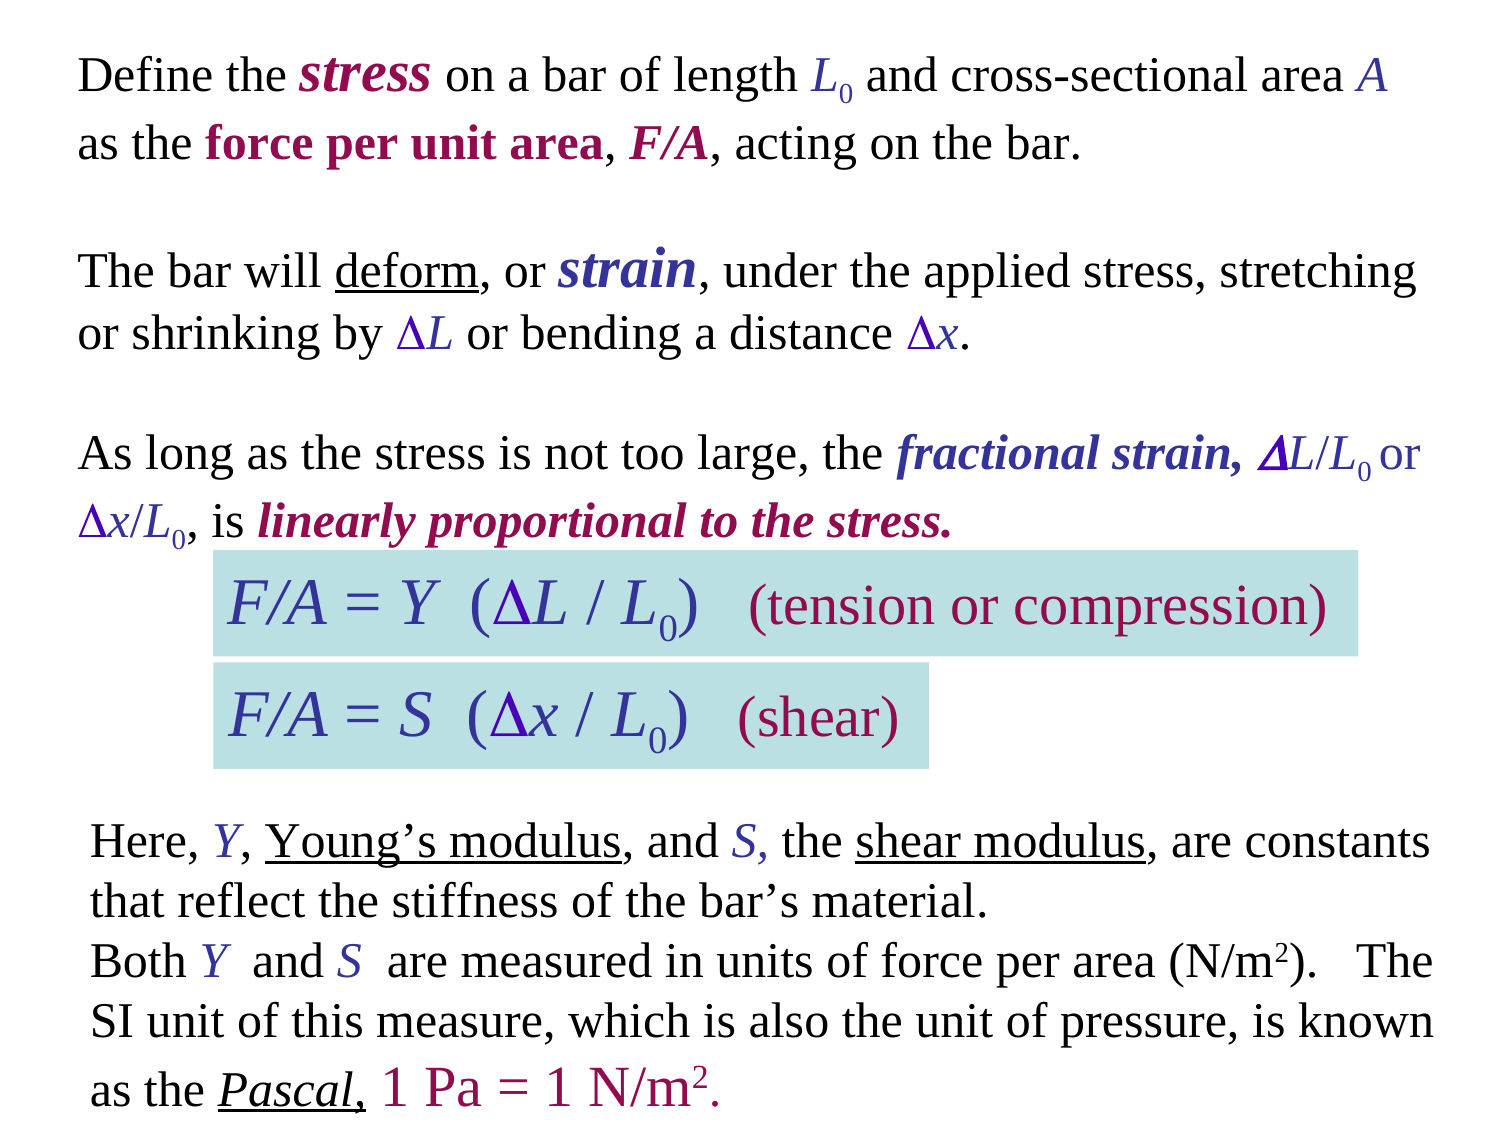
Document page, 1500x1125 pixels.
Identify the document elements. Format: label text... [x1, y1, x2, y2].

text_box Define the stress on a bar of length L0 and cross-sectional area A as the force per unit area, F/A, acting on the bar. The bar will deform, or strain, under the applied stress, stretching or shrinking by ΔL or bending a distance Δx. As long as the stress is not too large, the fractional strain, ΔL/L0 or Δx/L0, is linearly proportional to the stress. [62, 24, 1438, 564]
text_box Here, Y, Young’s modulus, and S, the shear modulus, are constants that reflect the stiffness of the bar’s material. Both Y and S are measured in units of force per area (N/m2). The SI unit of this measure, which is also the unit of pressure, is known as the Pascal, 1 Pa = 1 N/m2. [74, 800, 1450, 1125]
text_box F/A = S (Δx / L0) (shear) [213, 662, 930, 769]
text_box F/A = Y (ΔL / L0) (tension or compression) [213, 549, 1359, 657]
